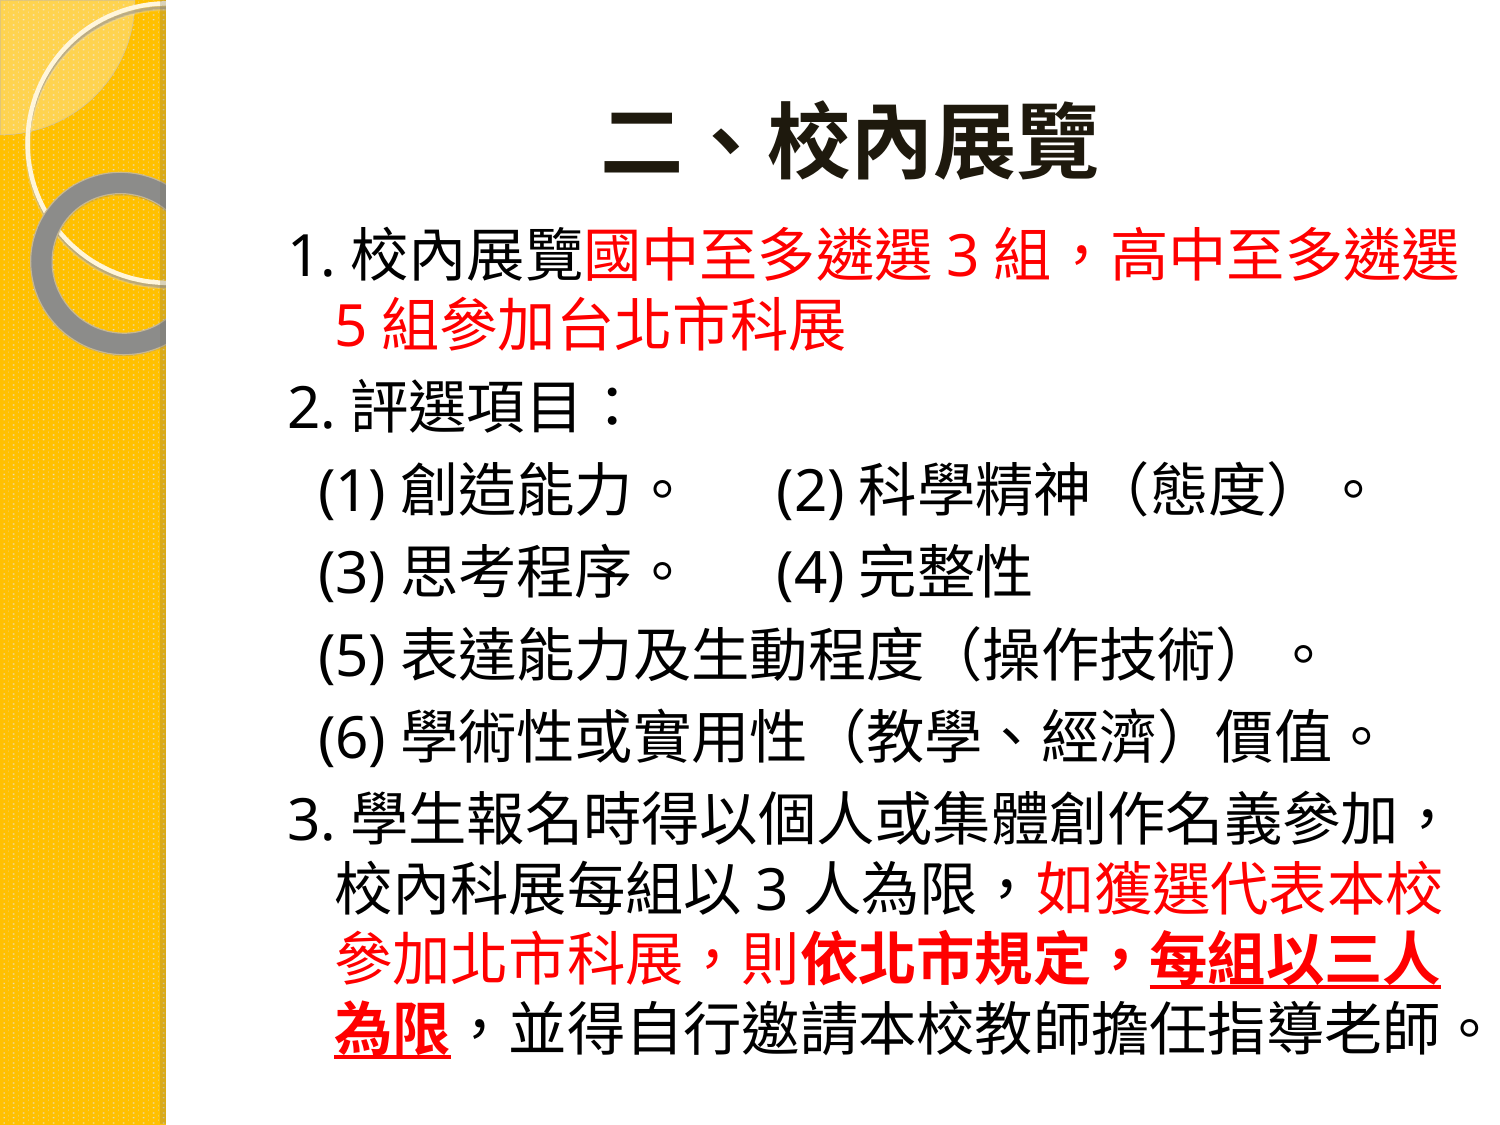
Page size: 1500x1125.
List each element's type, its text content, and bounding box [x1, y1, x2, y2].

title 二、校內展覽 [235, 45, 1466, 210]
list 1.校內展覽國中至多遴選3組，高中至多遴選5組參加台北市科展 2.評選項目： (1)創造能力。 (2)科學精神（態度）。 (3)思考程序。 (4)完整性 (5)表達能力及生動程度（操作技術）。 (6)學術性或實用性（教學、經濟）價值。 3.學生報名時得以個人或集體創作名義參加，校內科展每組以3人為限，如獲選代表本校參加北市科展，則依北市規定，每組以三人為限，並得自行邀請本校教師擔任指導老師。 [199, 210, 1500, 1125]
